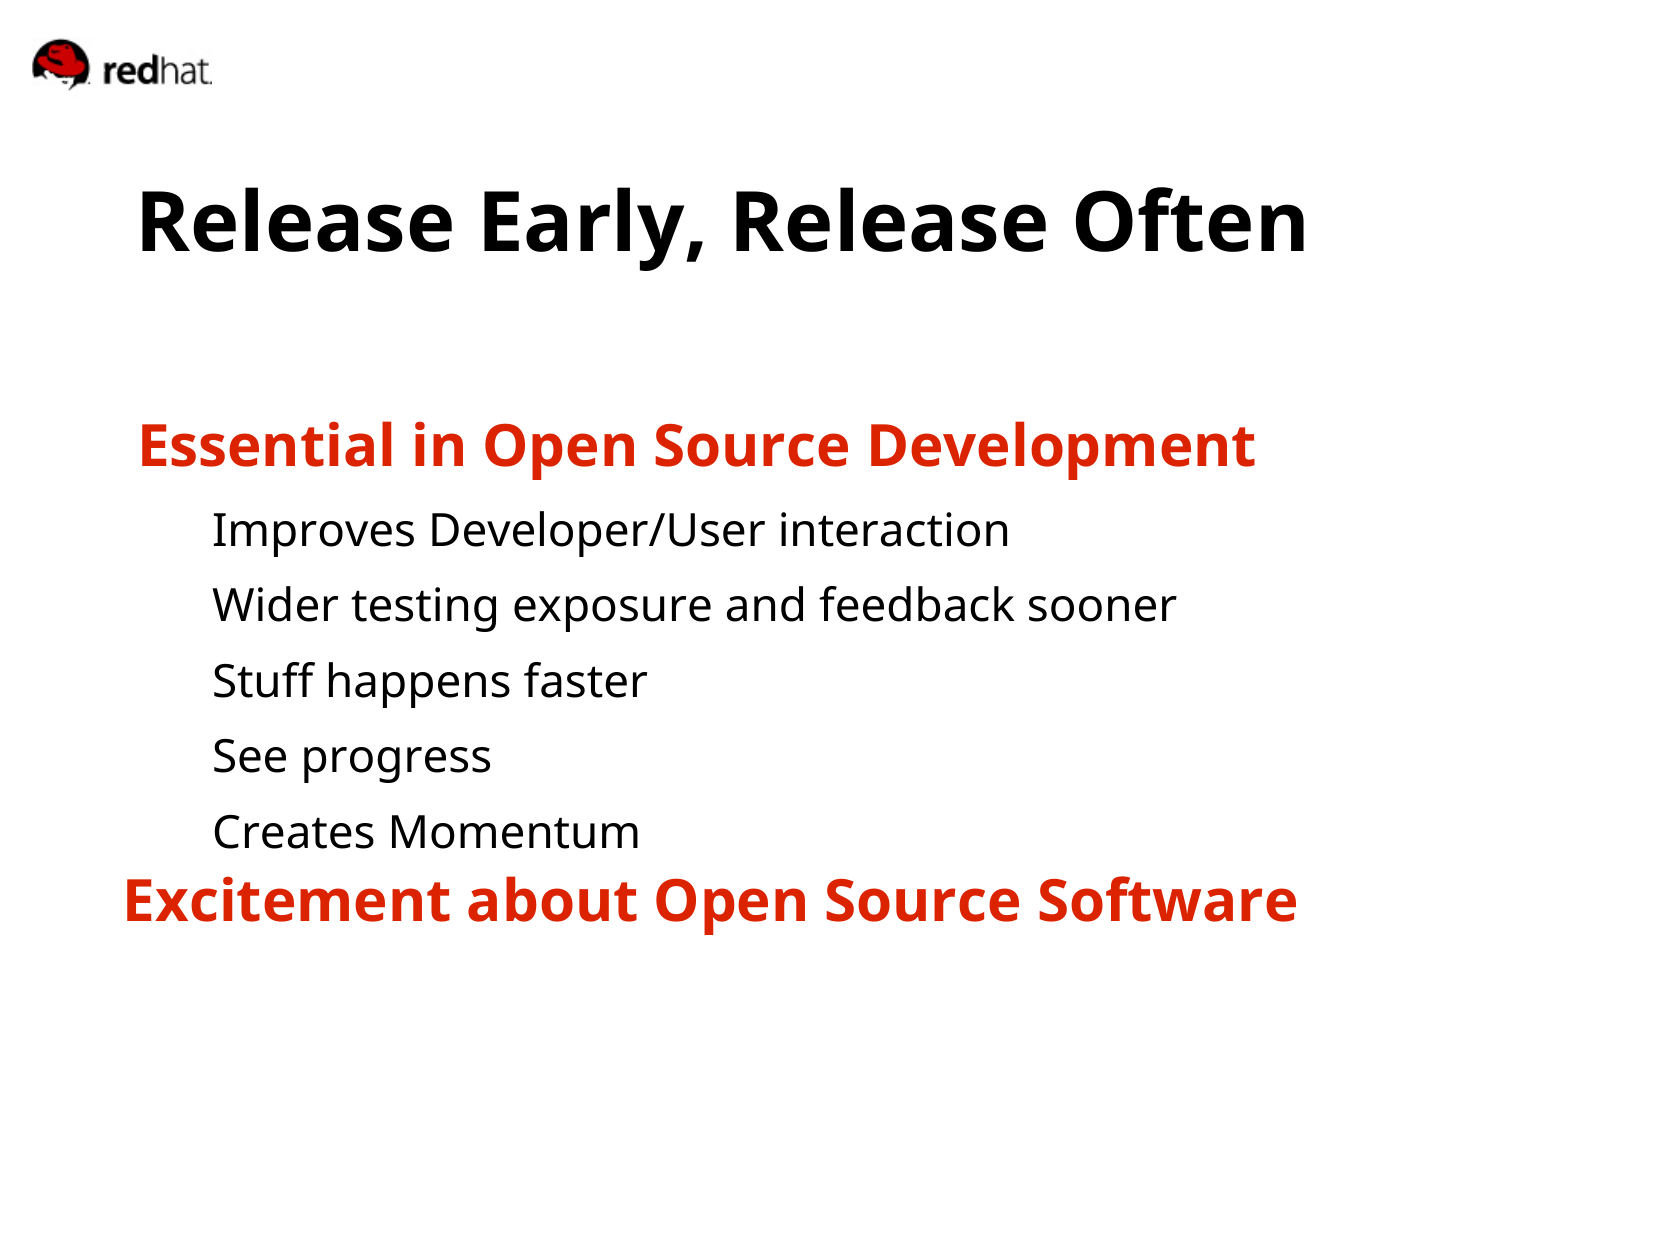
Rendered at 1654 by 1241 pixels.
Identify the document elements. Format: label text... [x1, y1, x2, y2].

list Essential in Open Source Development Improves Developer/User interaction Wider testing exposure and feedback sooner Stuff happens faster See progress Creates Momentum [122, 397, 1572, 826]
list Excitement about Open Source Software [107, 851, 1558, 1086]
title Release Early, Release Often [135, 136, 1541, 302]
picture [31, 37, 212, 98]
